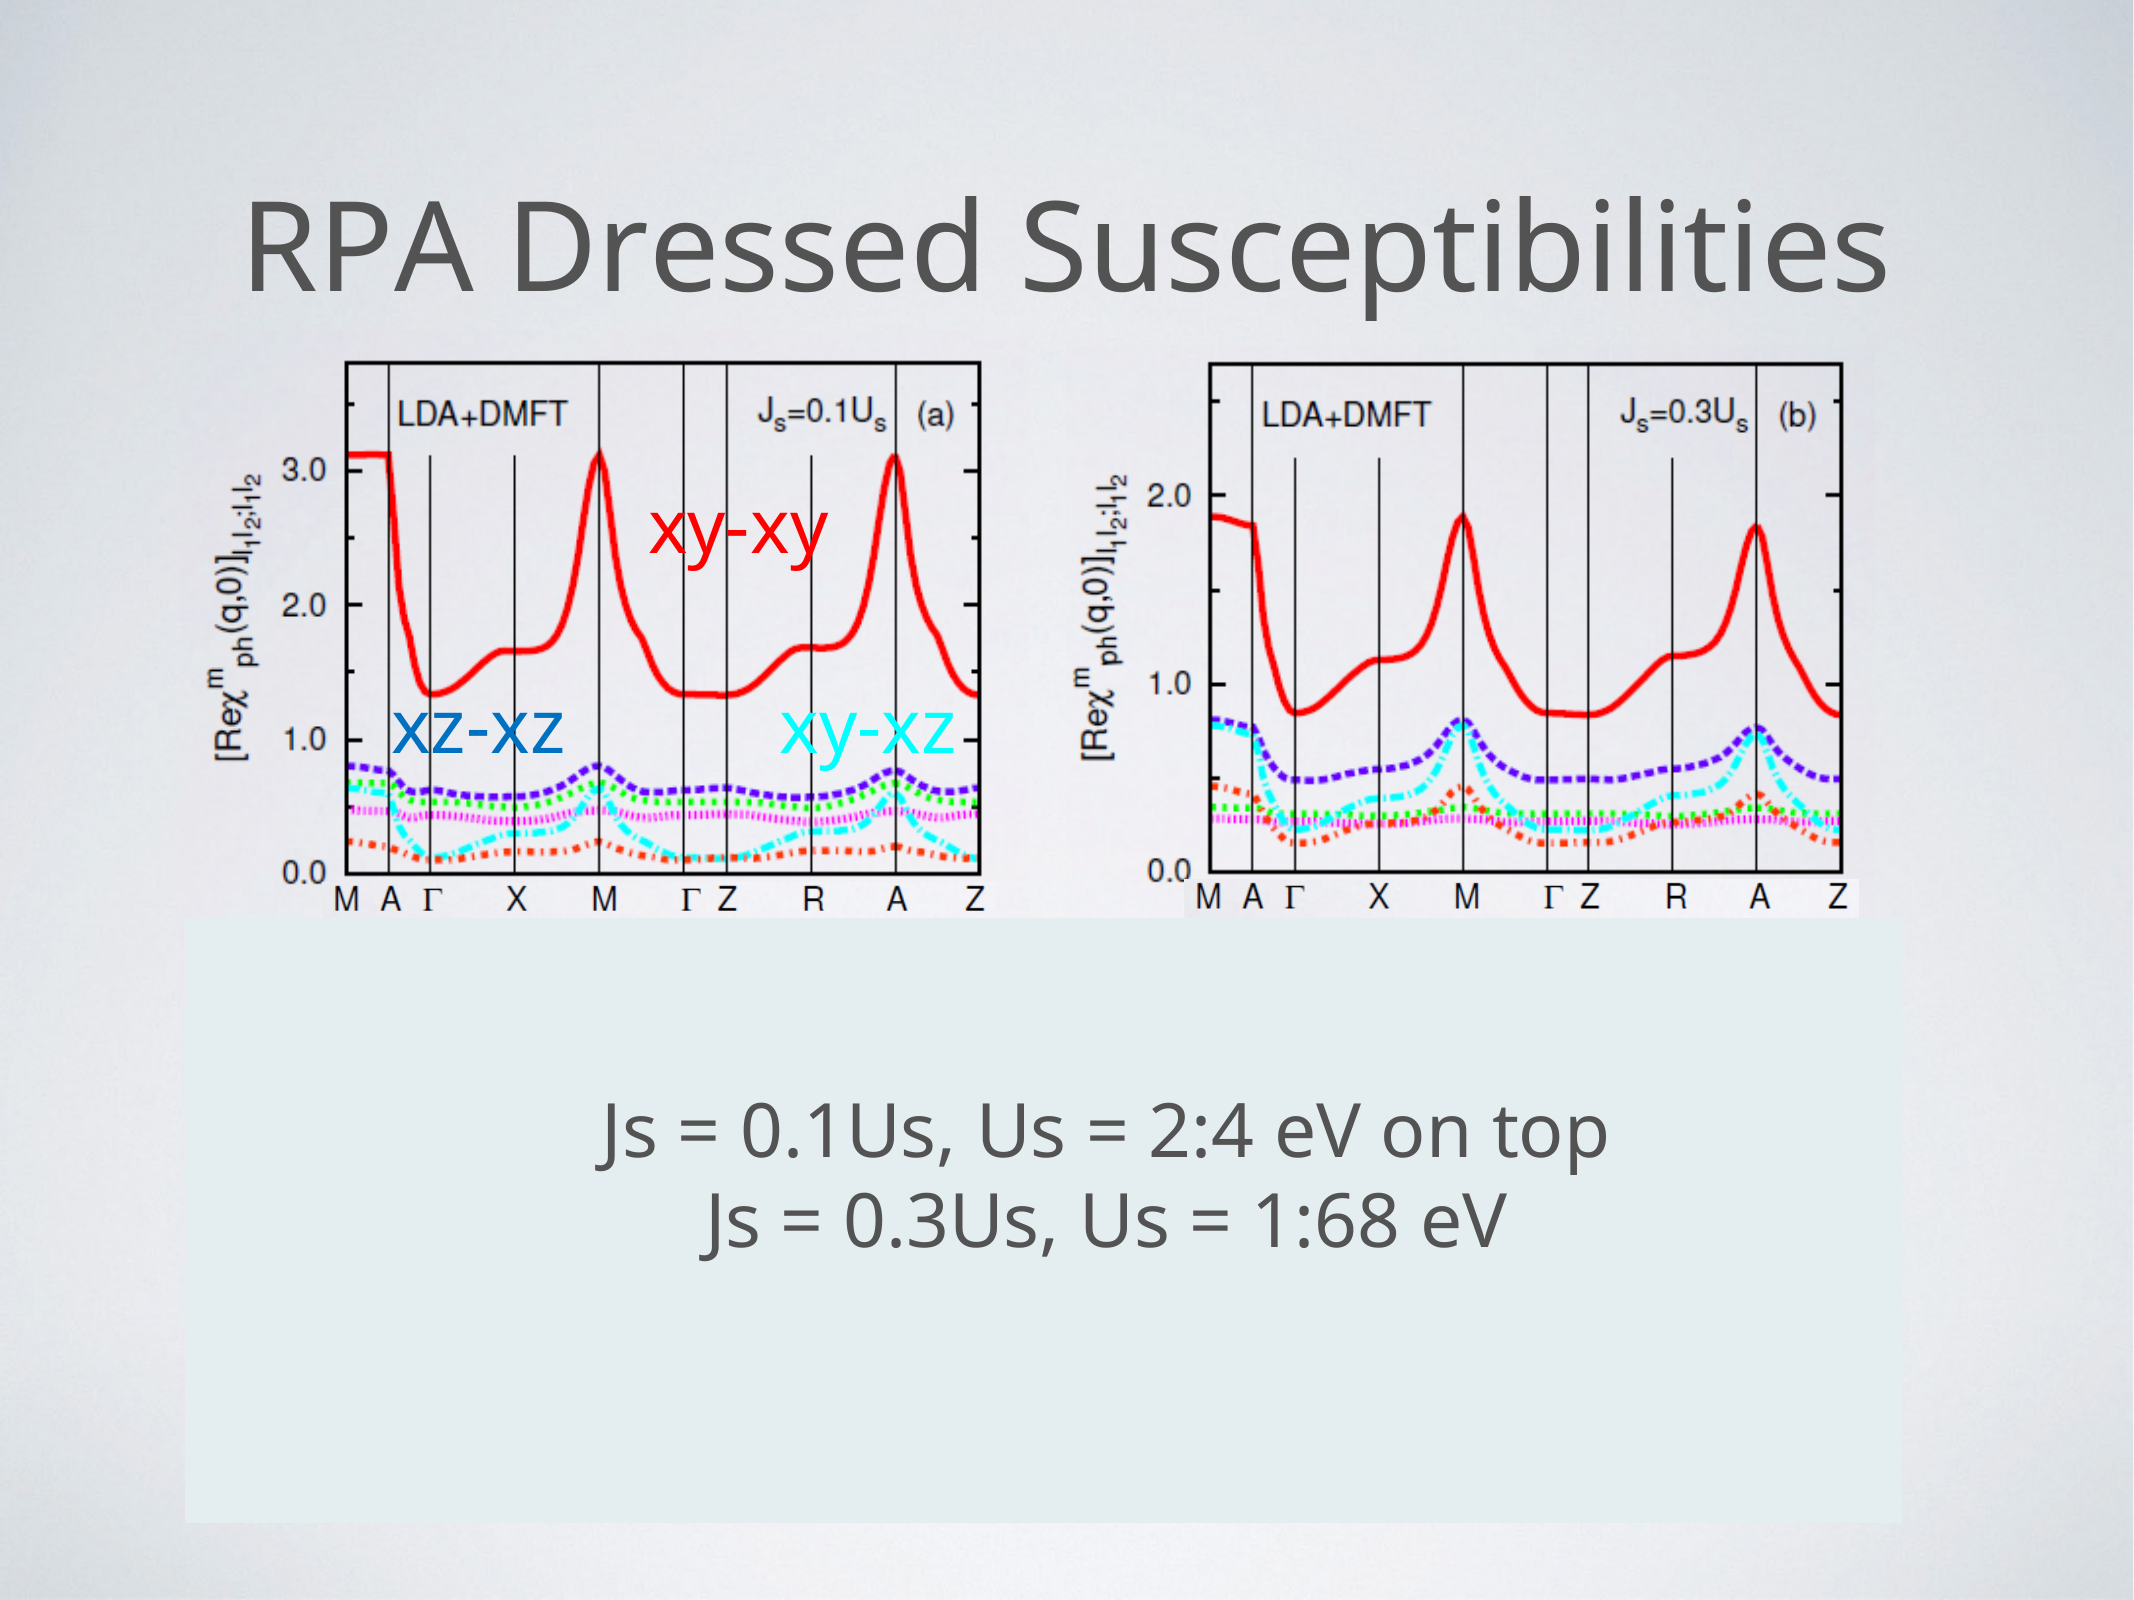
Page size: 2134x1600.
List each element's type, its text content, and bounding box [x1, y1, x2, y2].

title RPA Dressed Susceptibilities [58, 41, 2076, 442]
text_box xz-xz [381, 670, 576, 778]
text_box Js = 0.1Us, Us = 2:4 eV on top Js = 0.3Us, Us = 1:68 eV [488, 1076, 1726, 1271]
picture [1066, 442, 1875, 918]
text_box xy-xy [641, 469, 835, 577]
text_box [185, 918, 1902, 1523]
picture [180, 442, 1029, 1521]
text_box xy-xz [771, 670, 965, 778]
